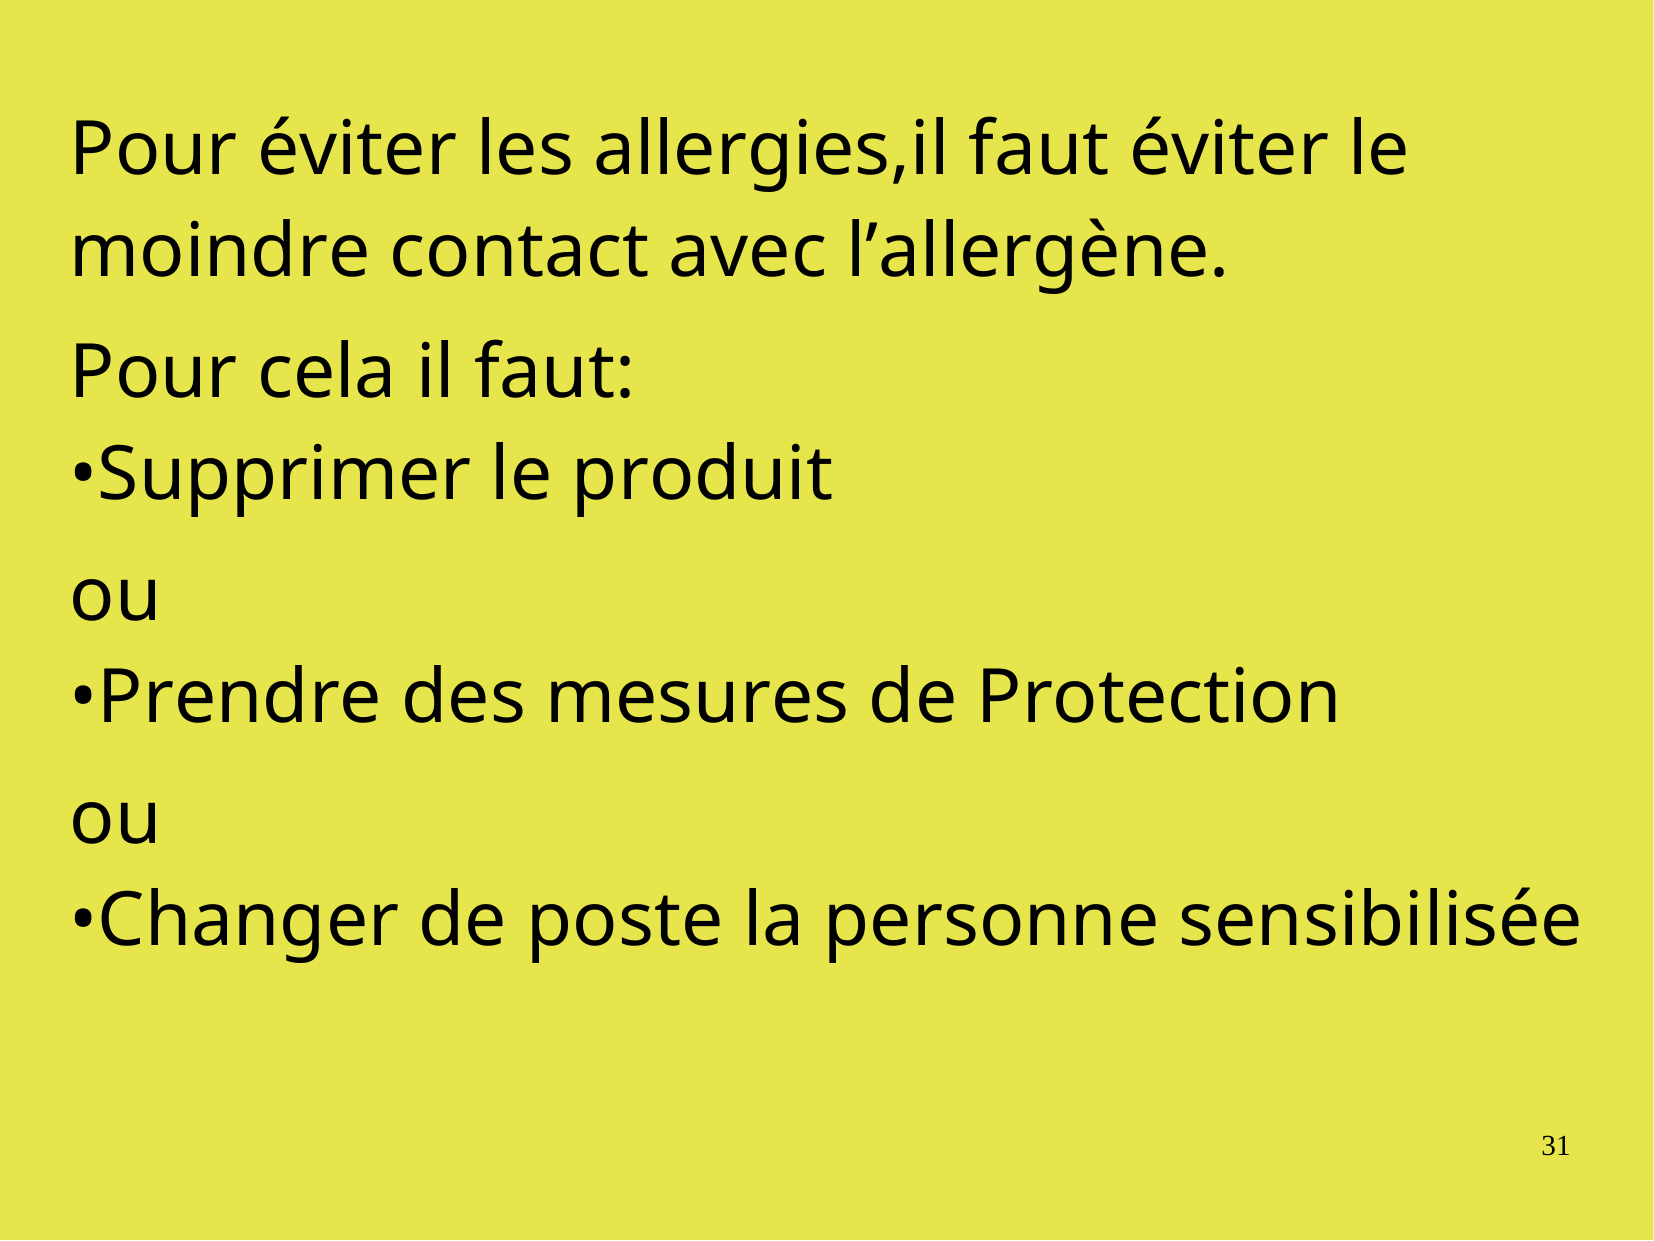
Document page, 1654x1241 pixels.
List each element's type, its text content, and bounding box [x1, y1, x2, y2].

text_box Pour éviter les allergies,il faut éviter le moindre contact avec l’allergène. Pour cela il faut: •Supprimer le produit ou •Prendre des mesures de Protection ou •Changer de poste la personne sensibilisée [69, 94, 1615, 986]
